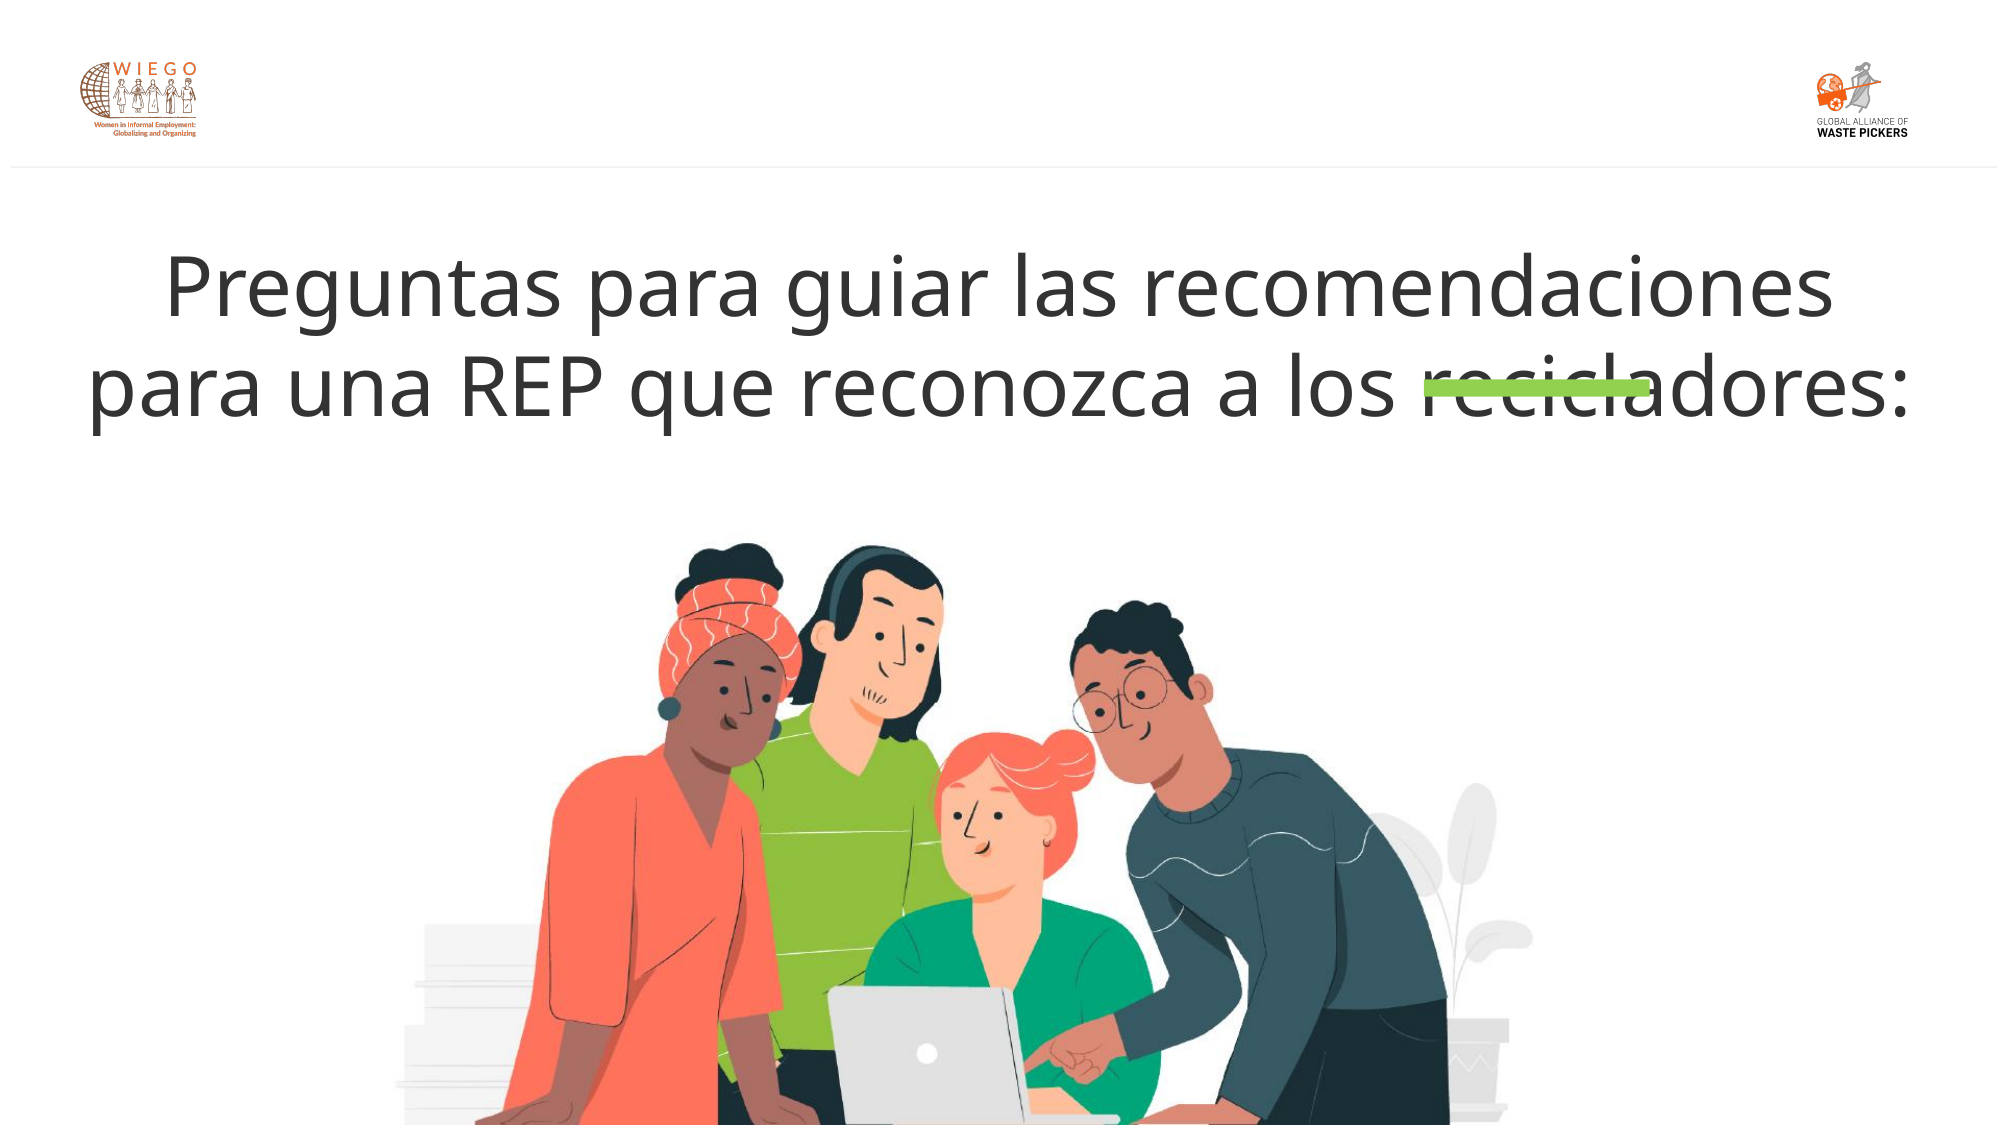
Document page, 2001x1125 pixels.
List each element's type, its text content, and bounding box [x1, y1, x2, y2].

text_box Preguntas para guiar las recomendaciones para una REP que reconozca a los recicladores: [54, 225, 1946, 441]
text_box [1423, 379, 1650, 397]
picture [0, 0, 2001, 1125]
